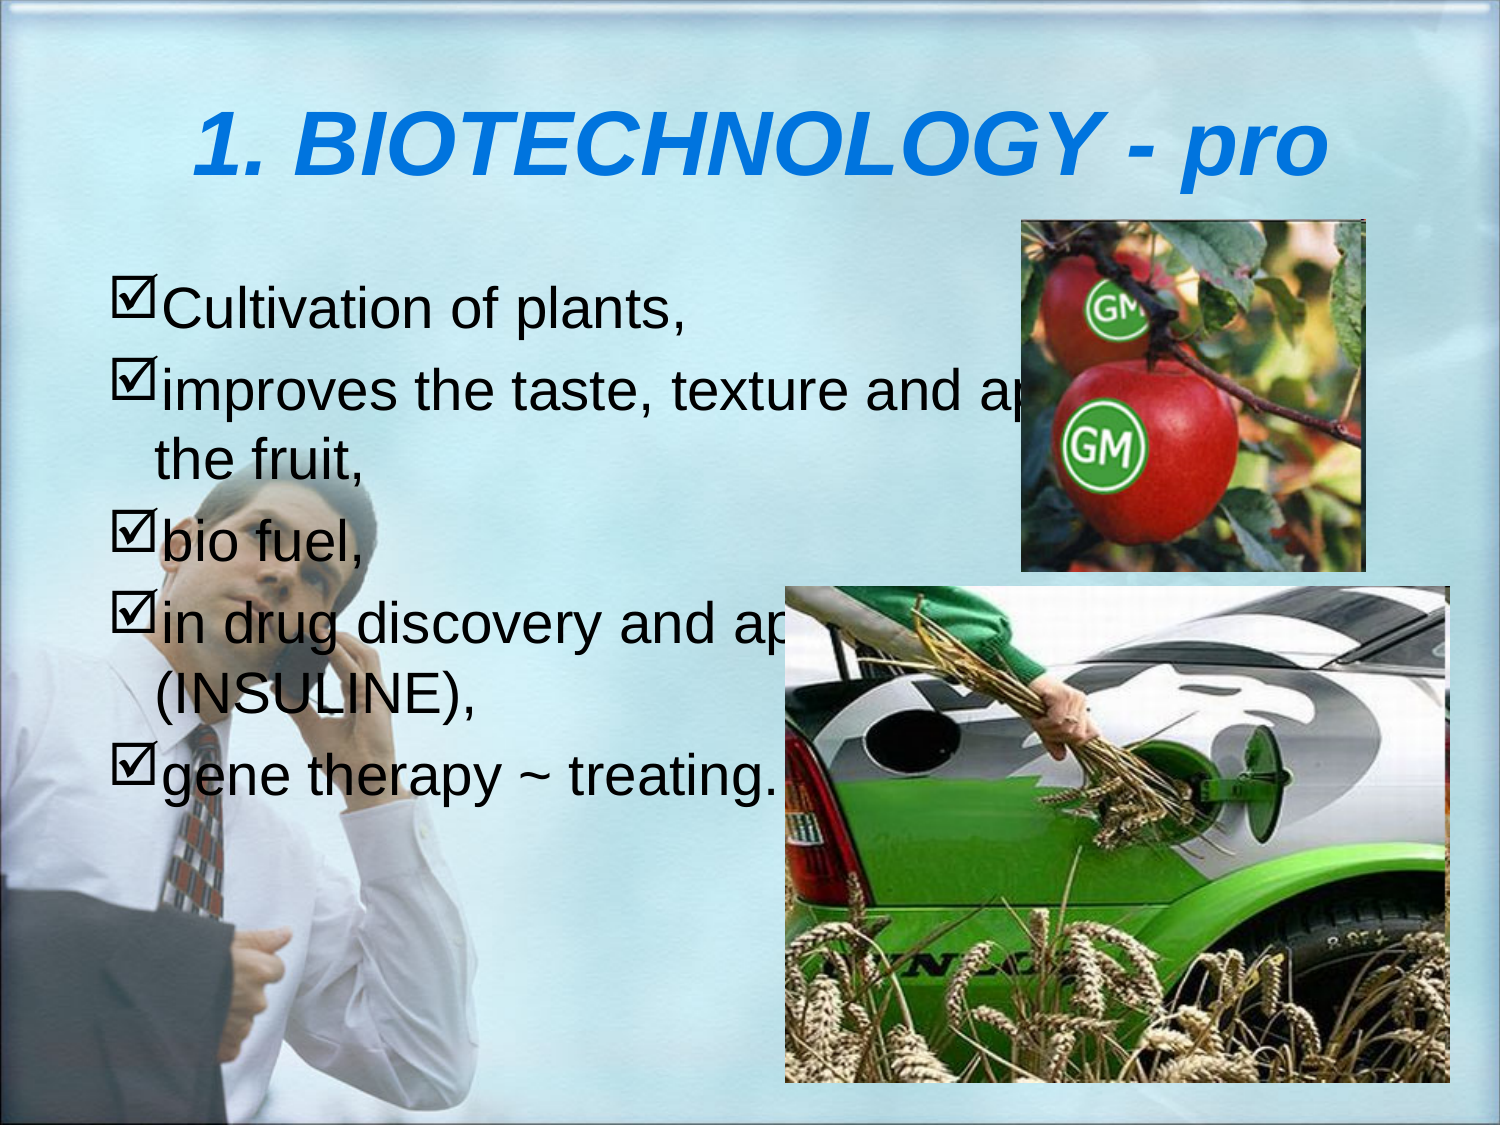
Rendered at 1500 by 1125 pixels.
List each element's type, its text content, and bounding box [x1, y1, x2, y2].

title 1. BIOTECHNOLOGY - pro [64, 45, 1459, 233]
list Cultivation of plants, improves the taste, texture and appearance of the fruit, bio fuel, in drug discovery and approval process (INSULINE), gene therapy ~ treating. [17, 262, 1459, 1005]
picture [0, 0, 1500, 1125]
